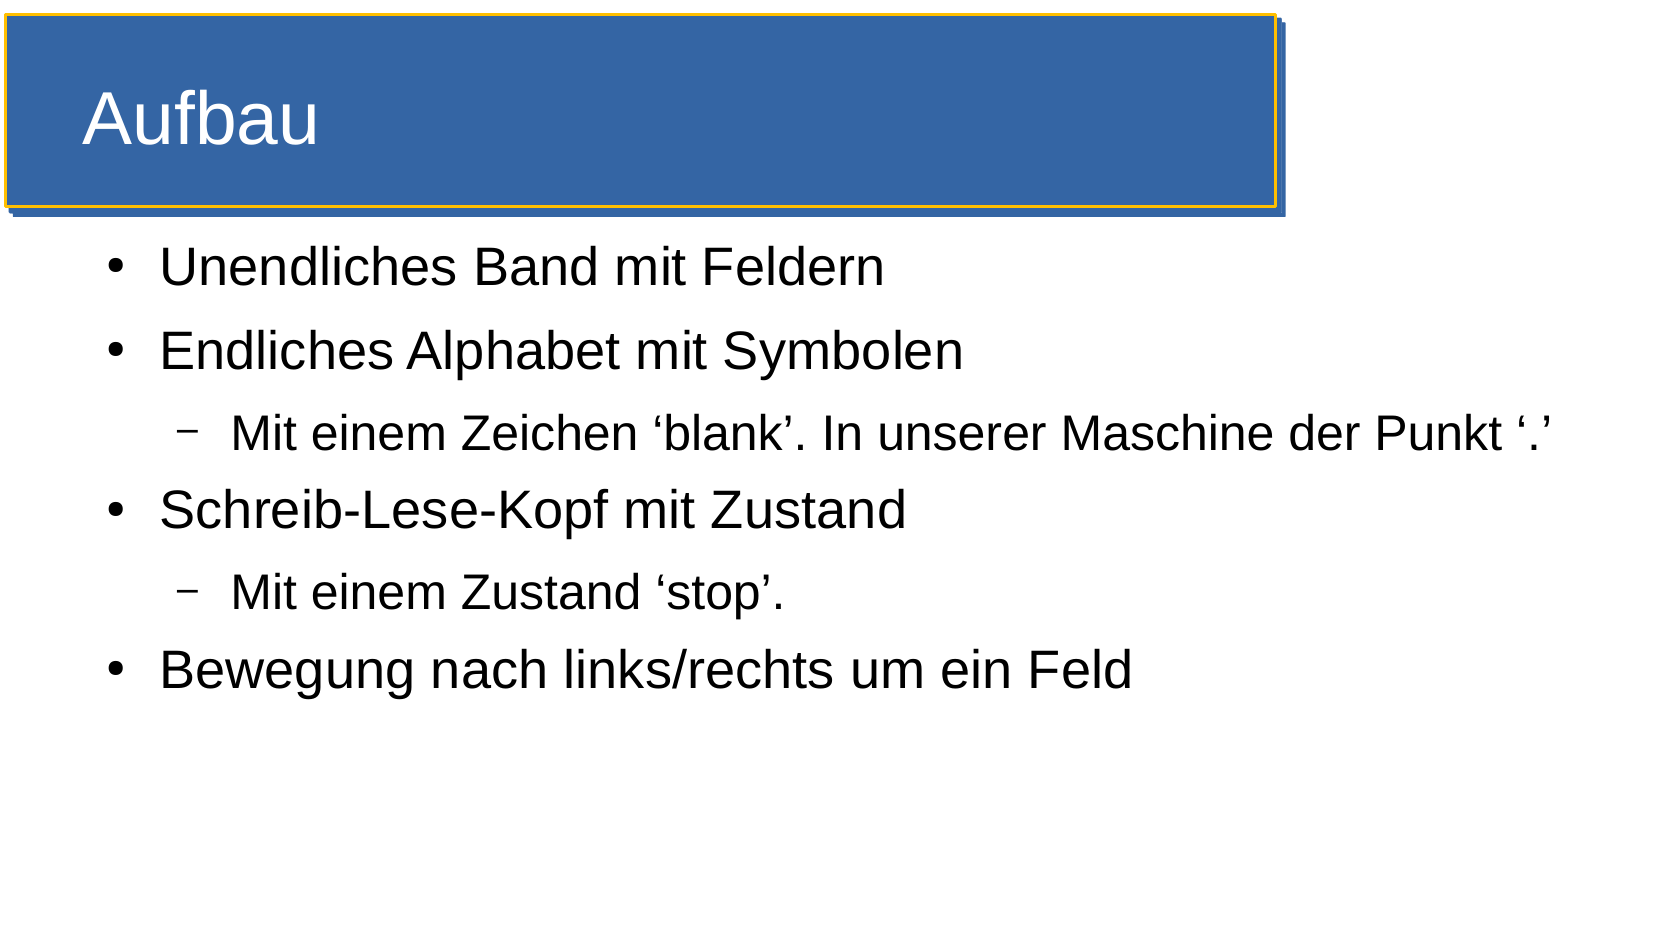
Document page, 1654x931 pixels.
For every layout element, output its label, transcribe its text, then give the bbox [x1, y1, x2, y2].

list Unendliches Band mit Feldern Endliches Alphabet mit Symbolen Mit einem Zeichen ‘blank’. In unserer Maschine der Punkt ‘.’ Schreib-Lese-Kopf mit Zustand Mit einem Zustand ‘stop’. Bewegung nach links/rechts um ein Feld [88, 236, 1565, 798]
title Aufbau [82, 44, 1235, 192]
